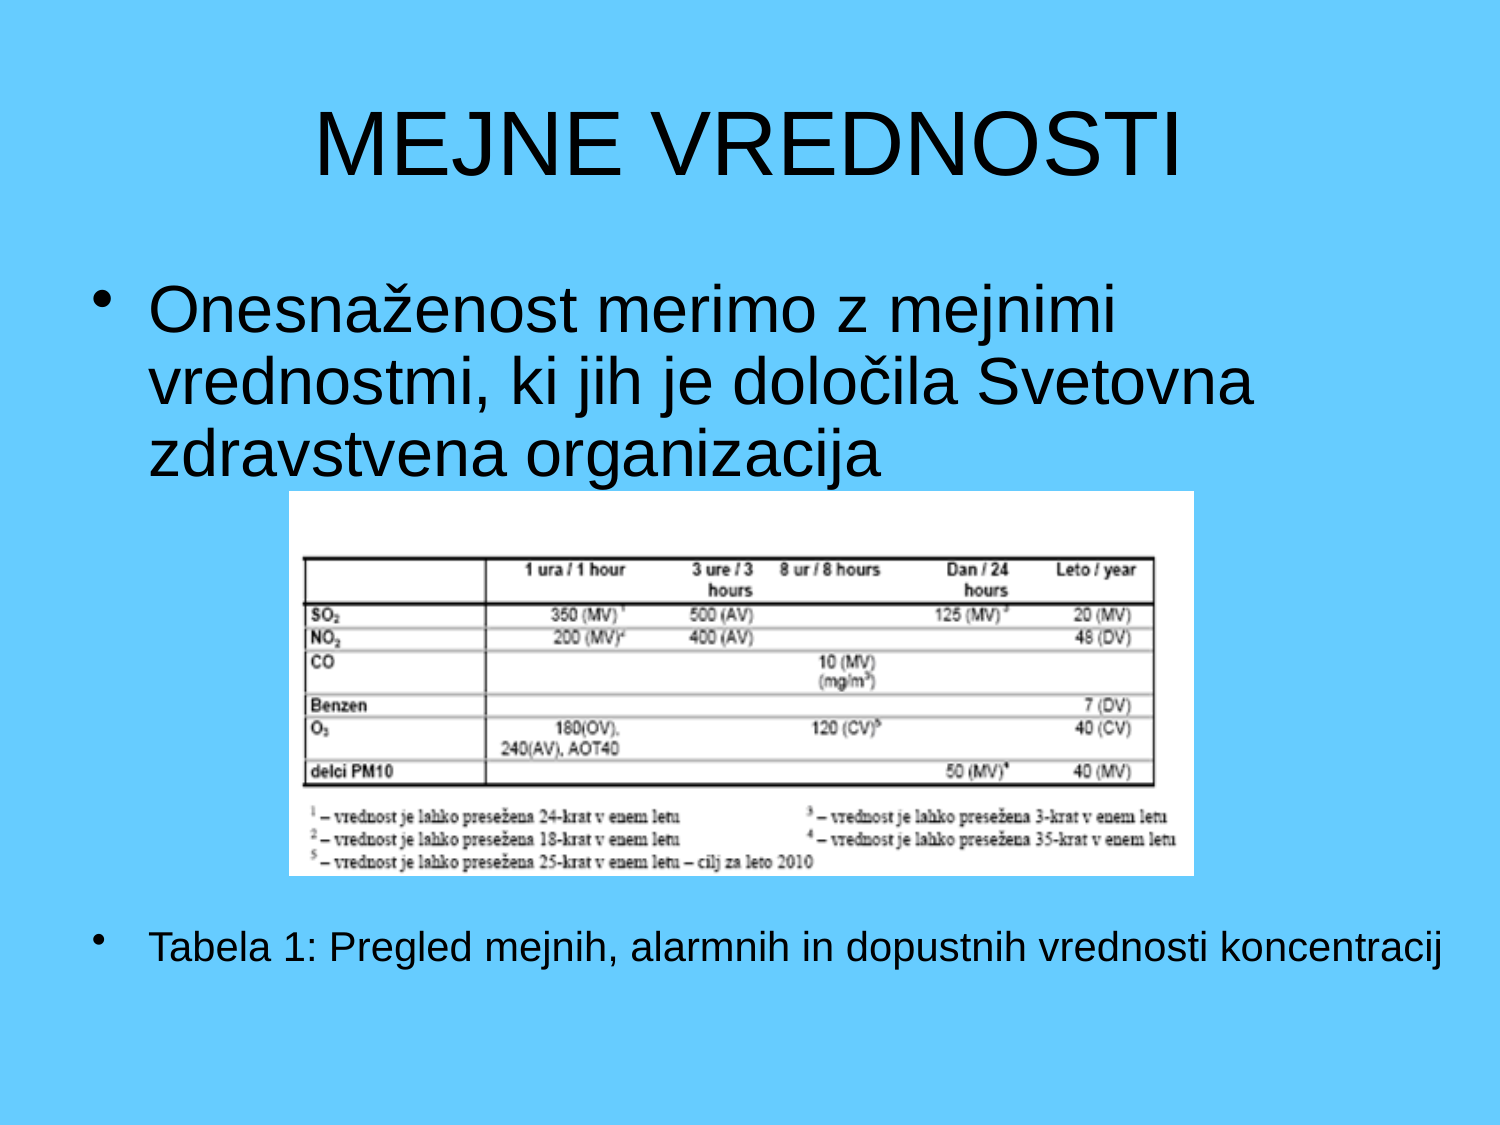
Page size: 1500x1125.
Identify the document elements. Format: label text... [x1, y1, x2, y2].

list Onesnaženost merimo z mejnimi vrednostmi, ki jih je določila Svetovna zdravstvena organizacija Tabela 1: Pregled mejnih, alarmnih in dopustnih vrednosti koncentracij [76, 267, 1471, 1010]
picture [289, 491, 1194, 876]
title MEJNE VREDNOSTI [75, 45, 1425, 233]
